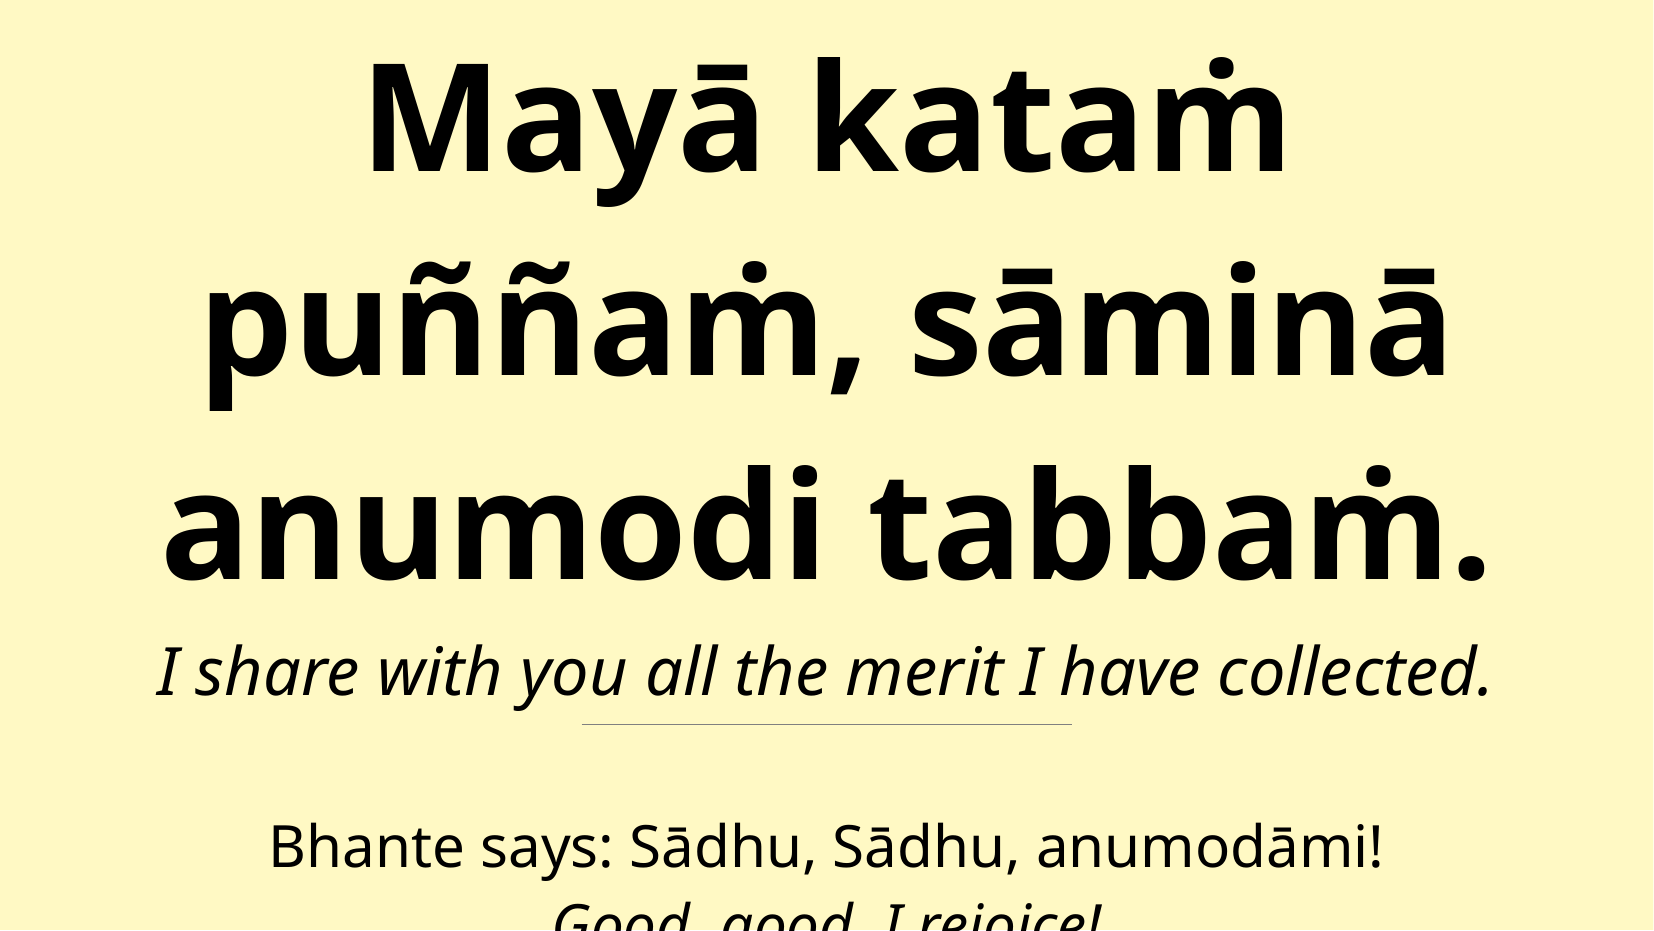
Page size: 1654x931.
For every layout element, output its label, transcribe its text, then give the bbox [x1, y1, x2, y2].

subtitle Mayā kataṁ puññaṁ, sāminā anumodi tabbaṁ. I share with you all the merit I have collected. Bhante says: Sādhu, Sādhu, anumodāmi! Good, good, I rejoice! [82, 67, 1571, 908]
